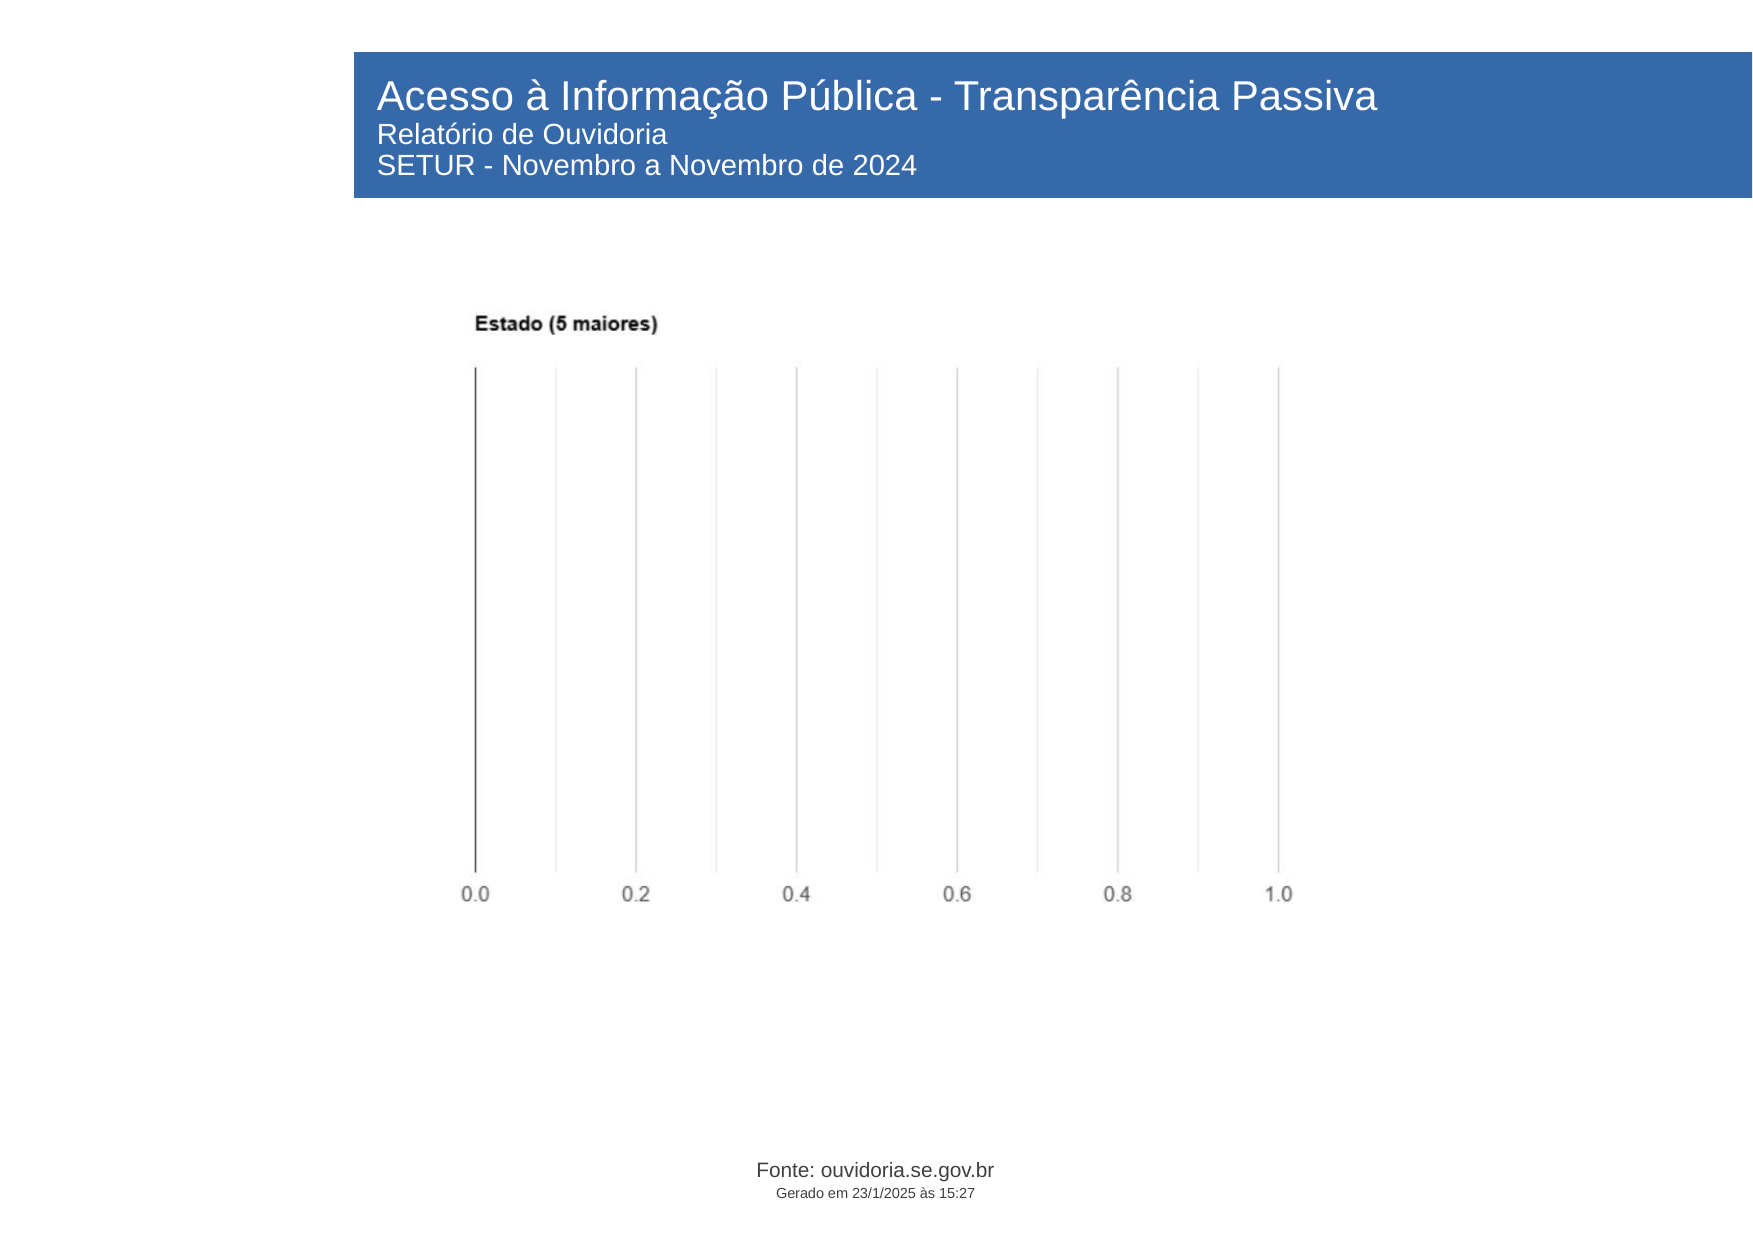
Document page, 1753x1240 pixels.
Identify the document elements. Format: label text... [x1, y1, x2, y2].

text_box [354, 52, 1752, 198]
text_box [227, 211, 1527, 1028]
text_box Acesso à Informação Pública - Transparência Passiva Relatório de Ouvidoria SETUR - Novembro a Novembro de 2024 [376, 72, 1403, 186]
text_box Fonte: ouvidoria.se.gov.br Gerado em 23/1/2025 às 15:27 [756, 1158, 1023, 1208]
